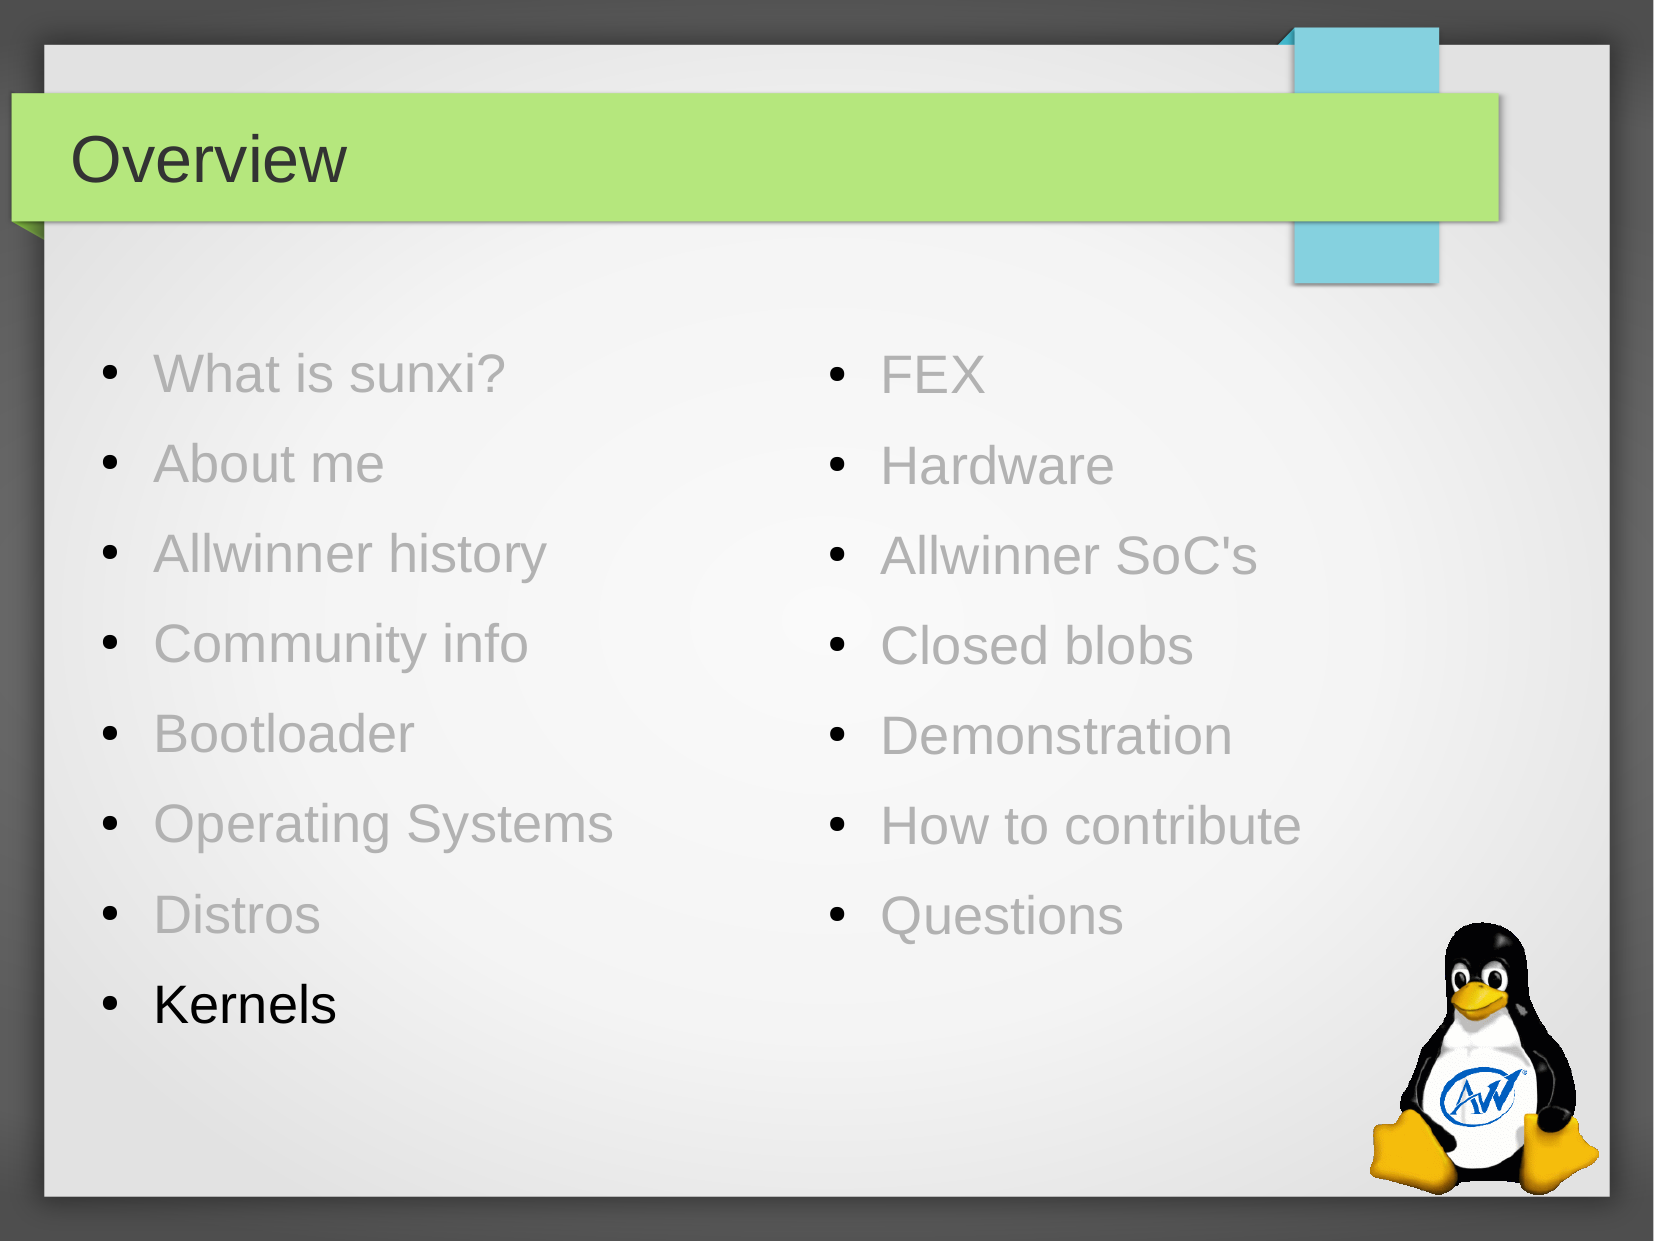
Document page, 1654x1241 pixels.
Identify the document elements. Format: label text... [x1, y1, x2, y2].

list What is sunxi? About me Allwinner history Community info Bootloader Operating Systems Distros Kernels [82, 343, 781, 1063]
title Overview [70, 106, 1229, 213]
picture [0, 0, 1654, 1241]
list FEX Hardware Allwinner SoC's Closed blobs Demonstration How to contribute Questions [810, 345, 1508, 1065]
